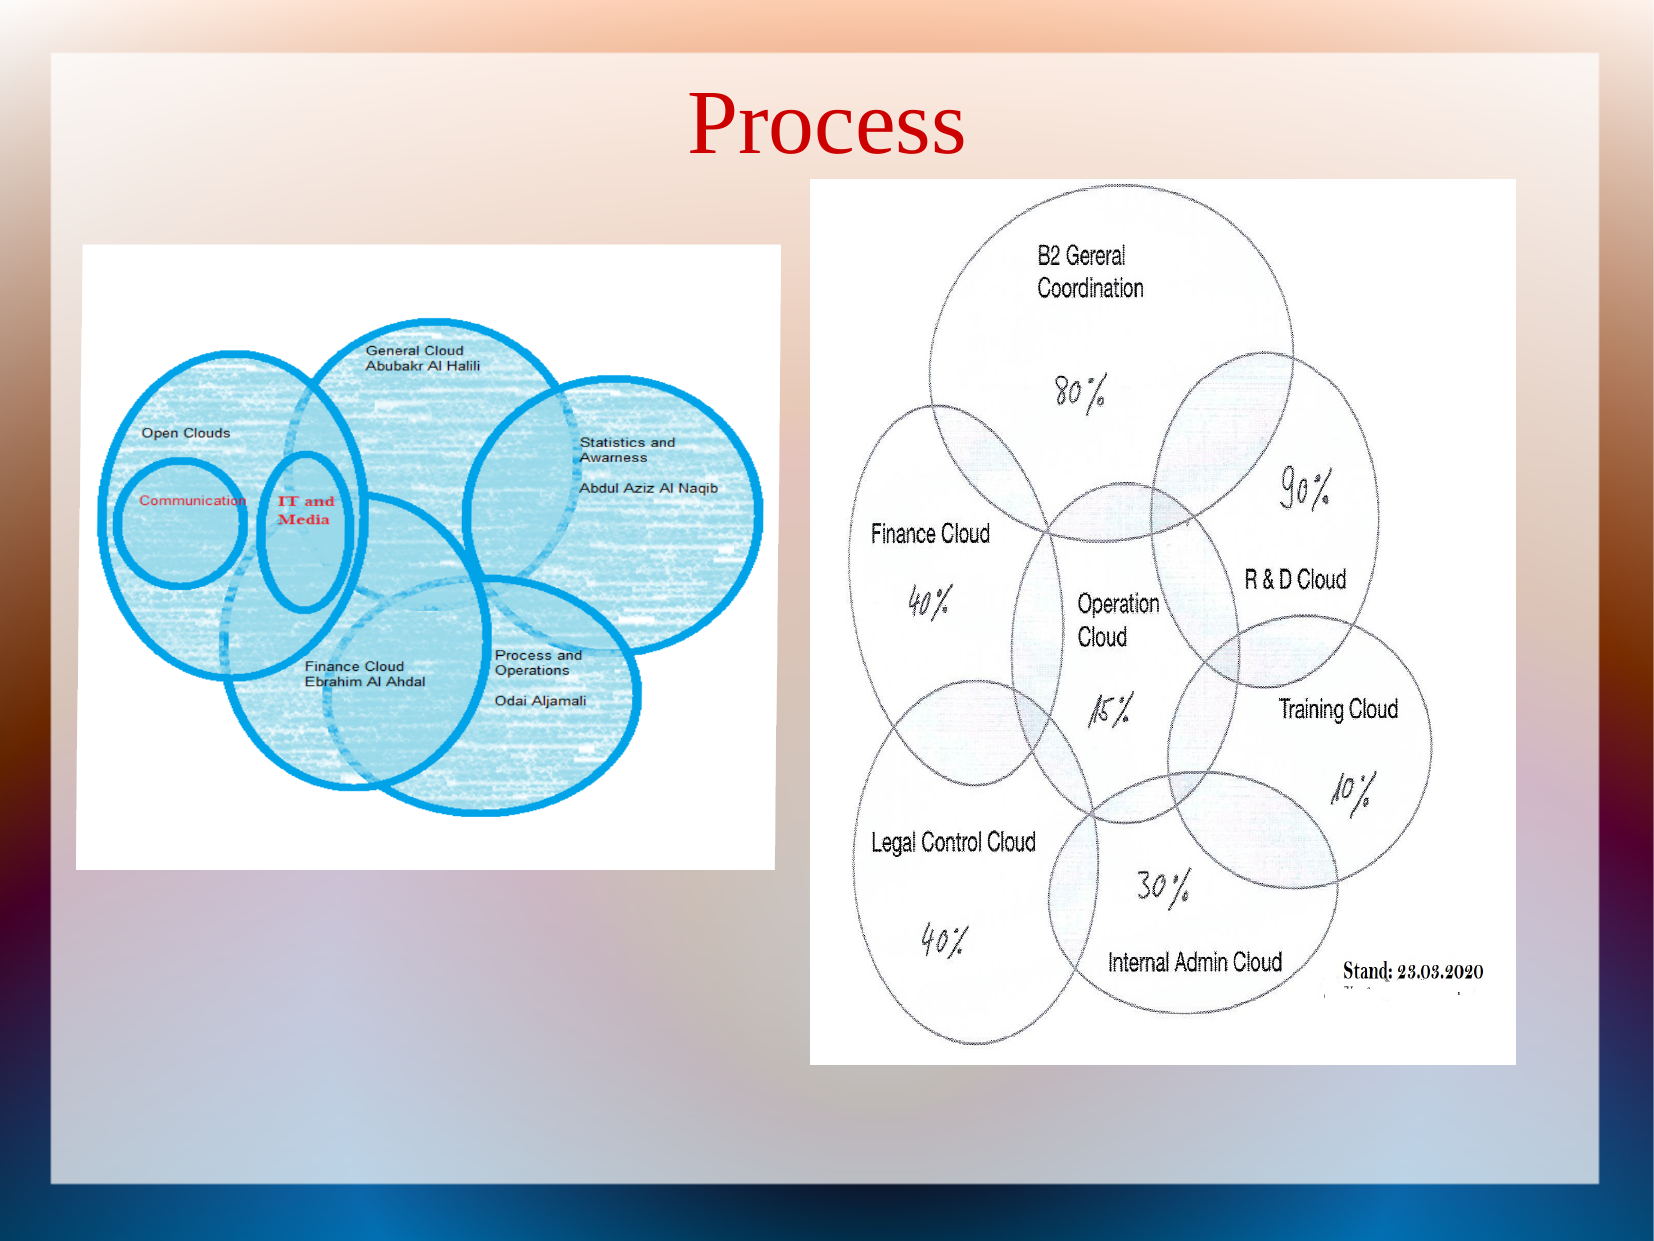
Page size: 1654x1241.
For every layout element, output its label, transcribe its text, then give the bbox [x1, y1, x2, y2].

picture [0, 0, 1654, 1241]
title Process [121, 19, 1534, 227]
